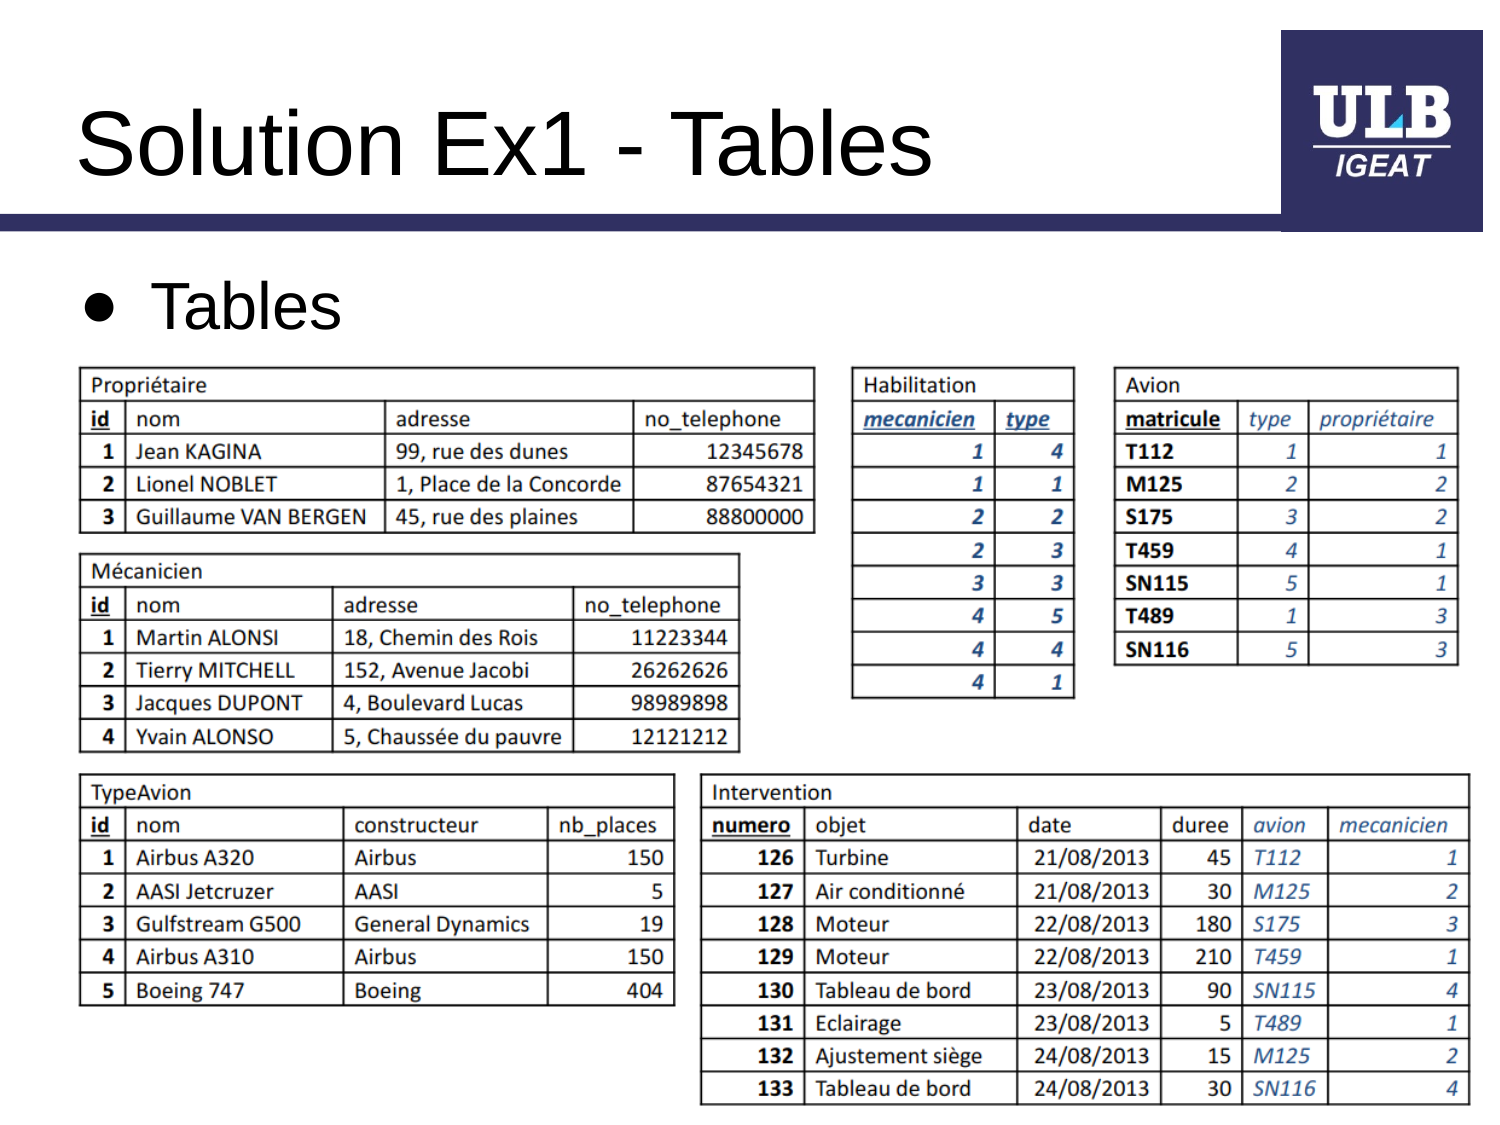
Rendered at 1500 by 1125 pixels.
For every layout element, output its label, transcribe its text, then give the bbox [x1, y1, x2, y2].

picture [1281, 30, 1483, 232]
list Tables [75, 263, 1425, 349]
title Solution Ex1 - Tables [75, 44, 1425, 233]
picture [63, 349, 1478, 1125]
